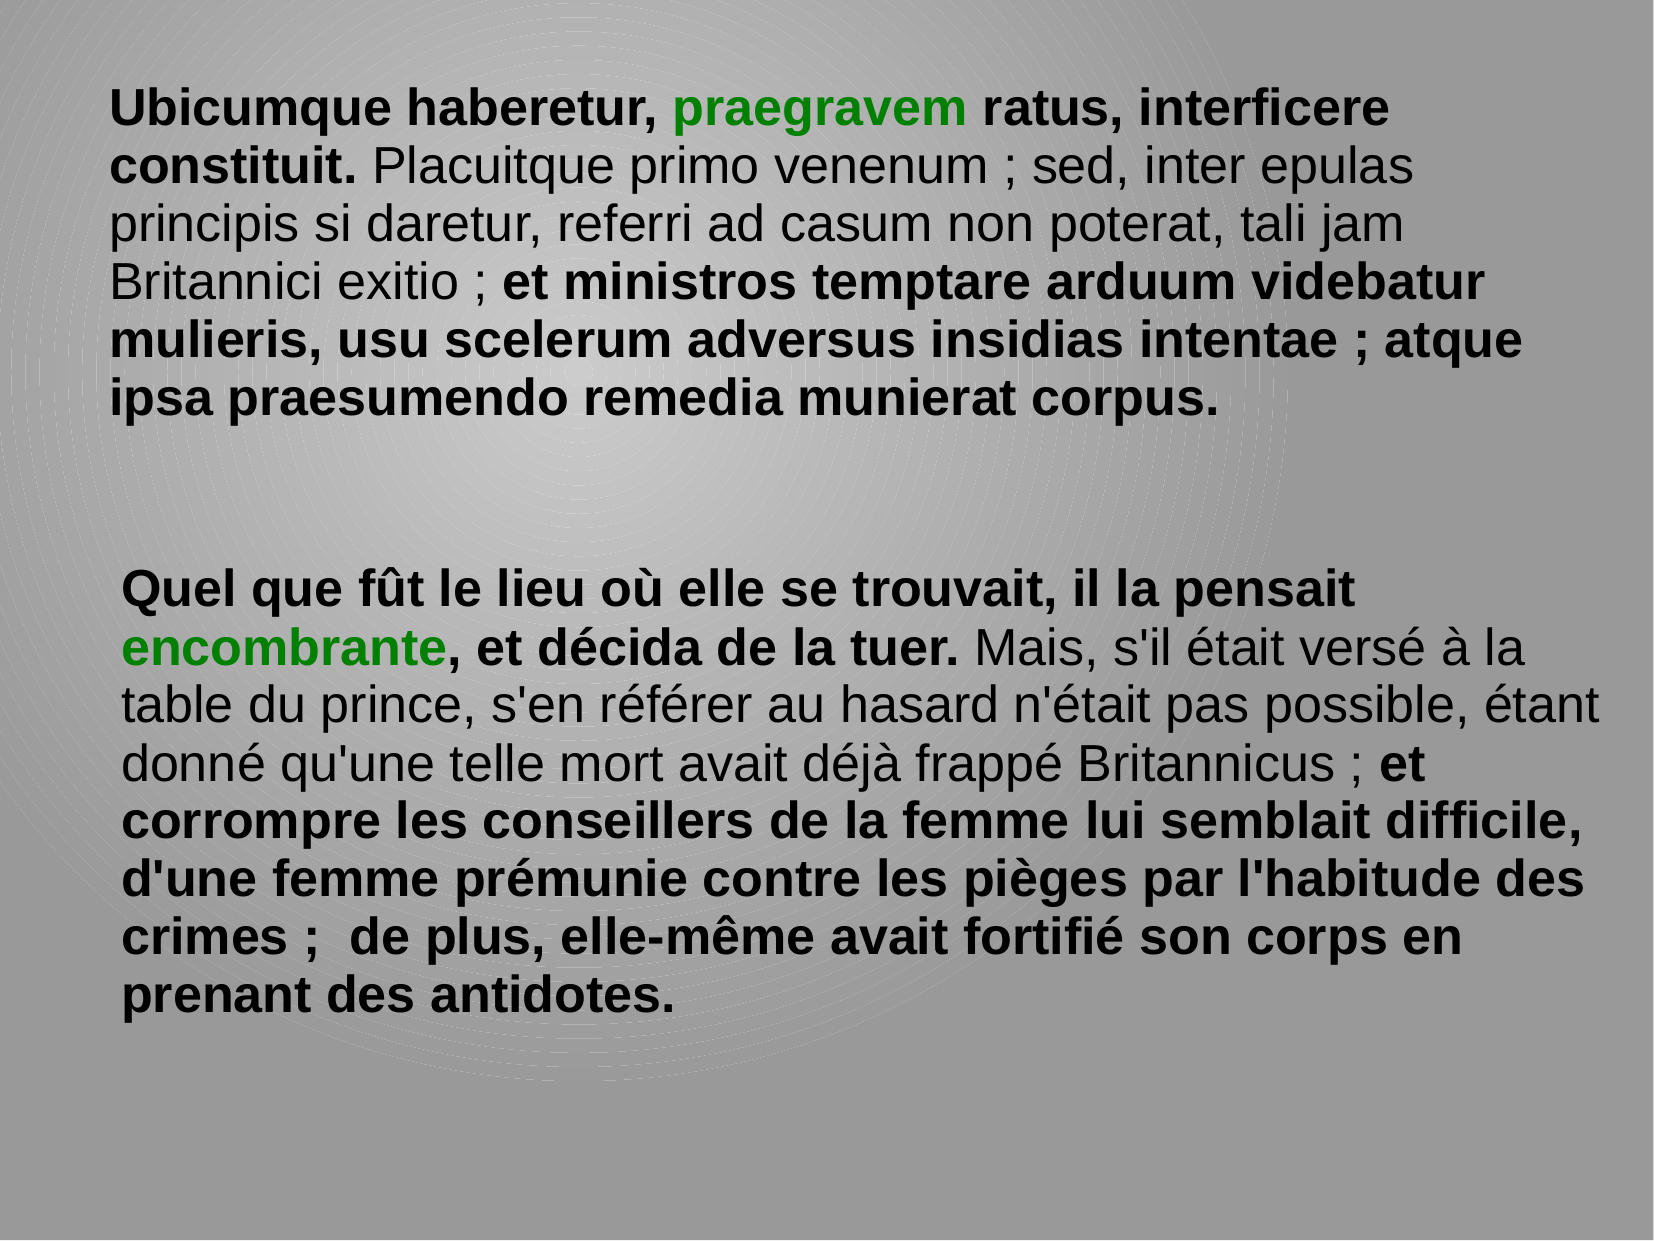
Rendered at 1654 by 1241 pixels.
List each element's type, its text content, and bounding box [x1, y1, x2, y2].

text_box Quel que fût le lieu où elle se trouvait, il la pensait encombrante, et décida de la tuer. Mais, s'il était versé à la table du prince, s'en référer au hasard n'était pas possible, étant donné qu'une telle mort avait déjà frappé Britannicus ; et corrompre les conseillers de la femme lui semblait difficile, d'une femme prémunie contre les pièges par l'habitude des crimes ; de plus, elle-même avait fortifié son corps en prenant des antidotes. [106, 552, 1619, 1040]
text_box Ubicumque haberetur, praegravem ratus, interficere constituit. Placuitque primo venenum ; sed, inter epulas principis si daretur, referri ad casum non poterat, tali jam Britannici exitio ; et ministros temptare arduum videbatur mulieris, usu scelerum adversus insidias intentae ; atque ipsa praesumendo remedia munierat corpus. [94, 70, 1583, 440]
